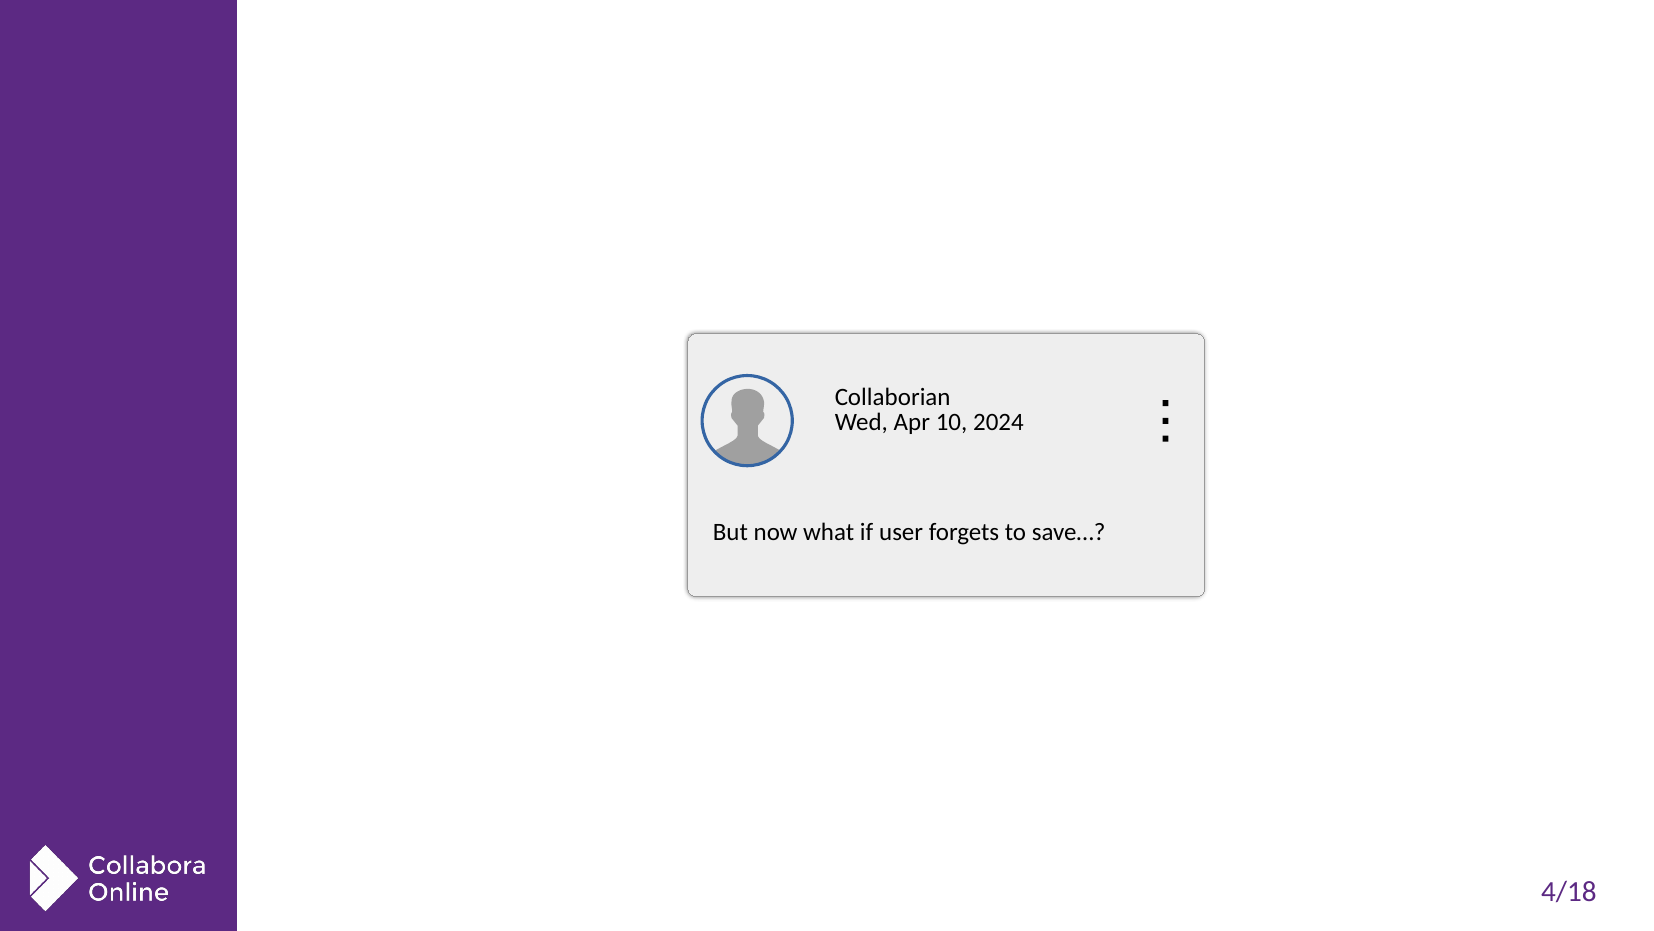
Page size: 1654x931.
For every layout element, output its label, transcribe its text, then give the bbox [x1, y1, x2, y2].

text_box [687, 333, 1205, 597]
text_box But now what if user forgets to save…? [698, 514, 1193, 568]
picture [25, 840, 209, 916]
text_box Collaborian Wed, Apr 10, 2024 [820, 379, 1132, 463]
